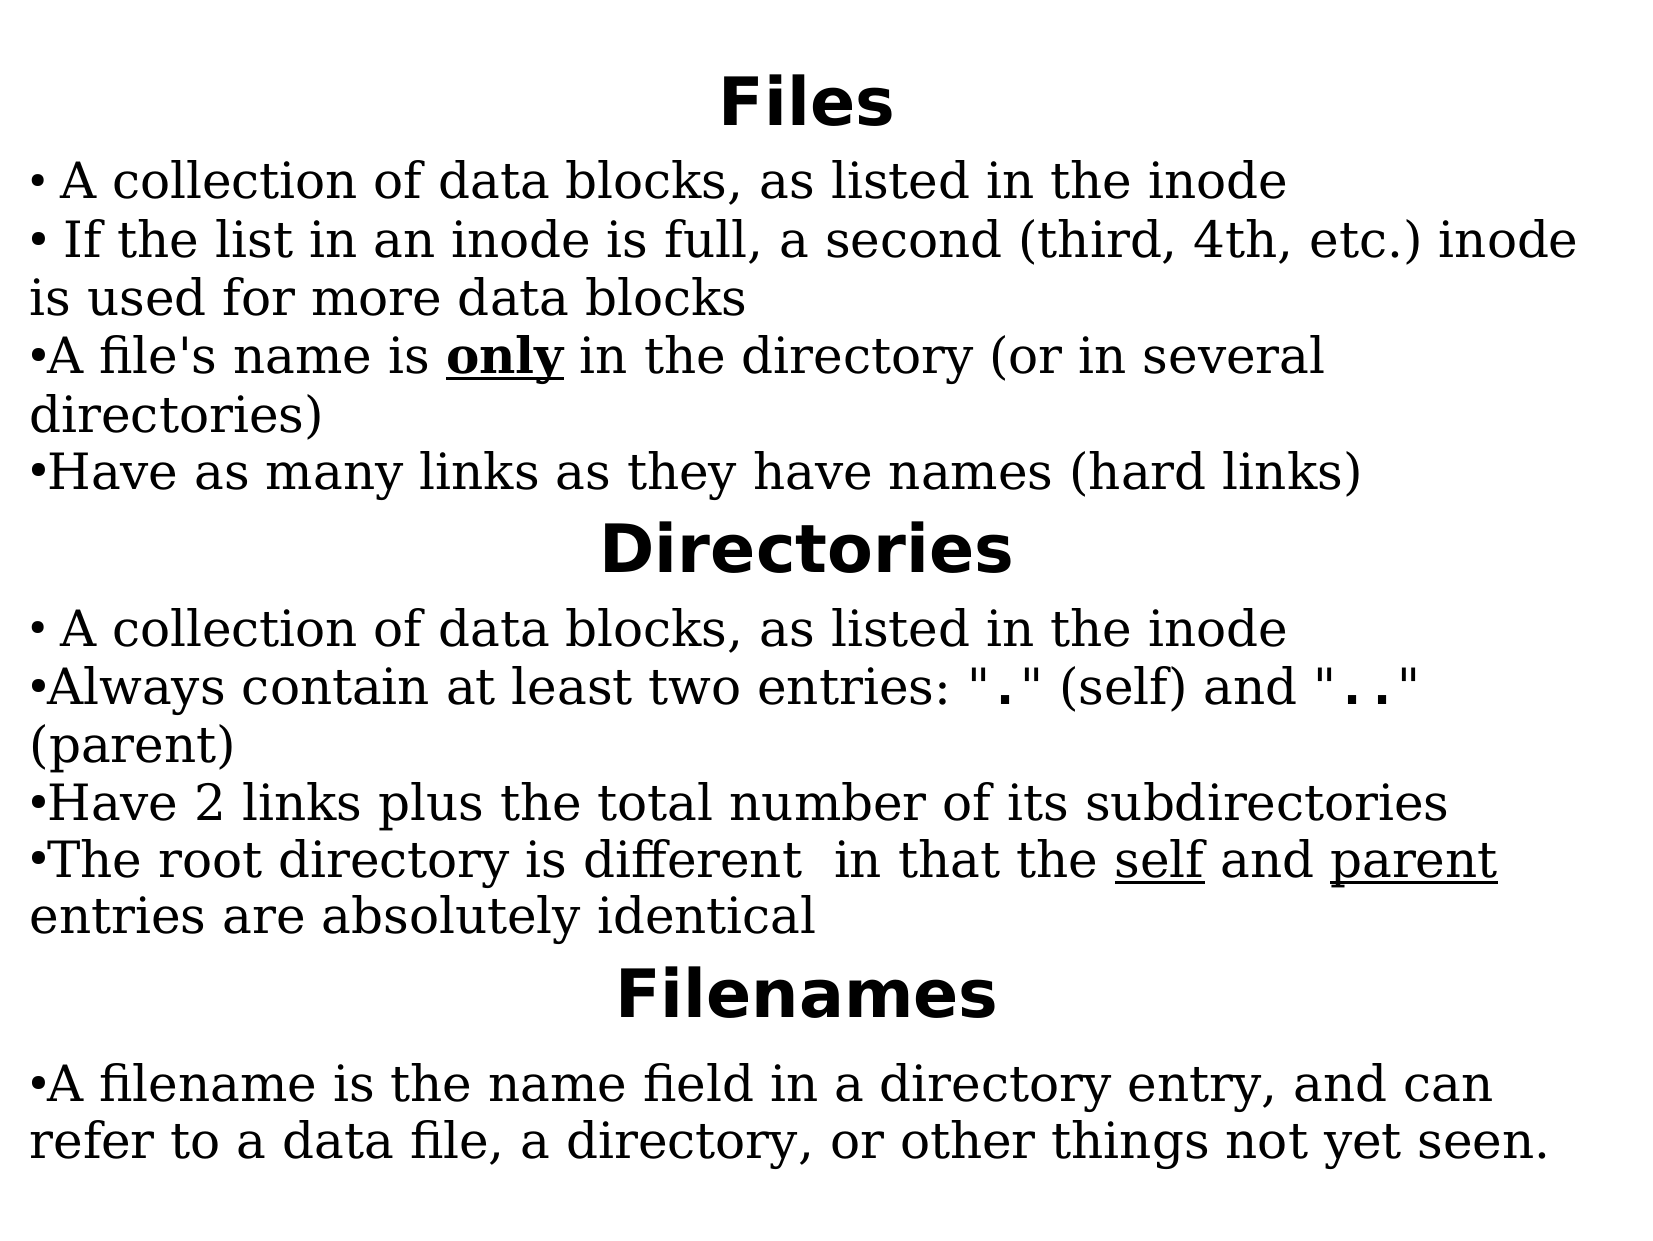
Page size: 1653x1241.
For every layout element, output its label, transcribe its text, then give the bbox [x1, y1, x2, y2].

text_box Files A collection of data blocks, as listed in the inode If the list in an inode is full, a second (third, 4th, etc.) inode is used for more data blocks A file's name is only in the directory (or in several directories) Have as many links as they have names (hard links) Directories A collection of data blocks, as listed in the inode Always contain at least two entries: "." (self) and ".." (parent) Have 2 links plus the total number of its subdirectories The root directory is different in that the self and parent entries are absolutely identical Filenames A filename is the name field in a directory entry, and can refer to a data file, a directory, or other things not yet seen. [29, 65, 1585, 1170]
